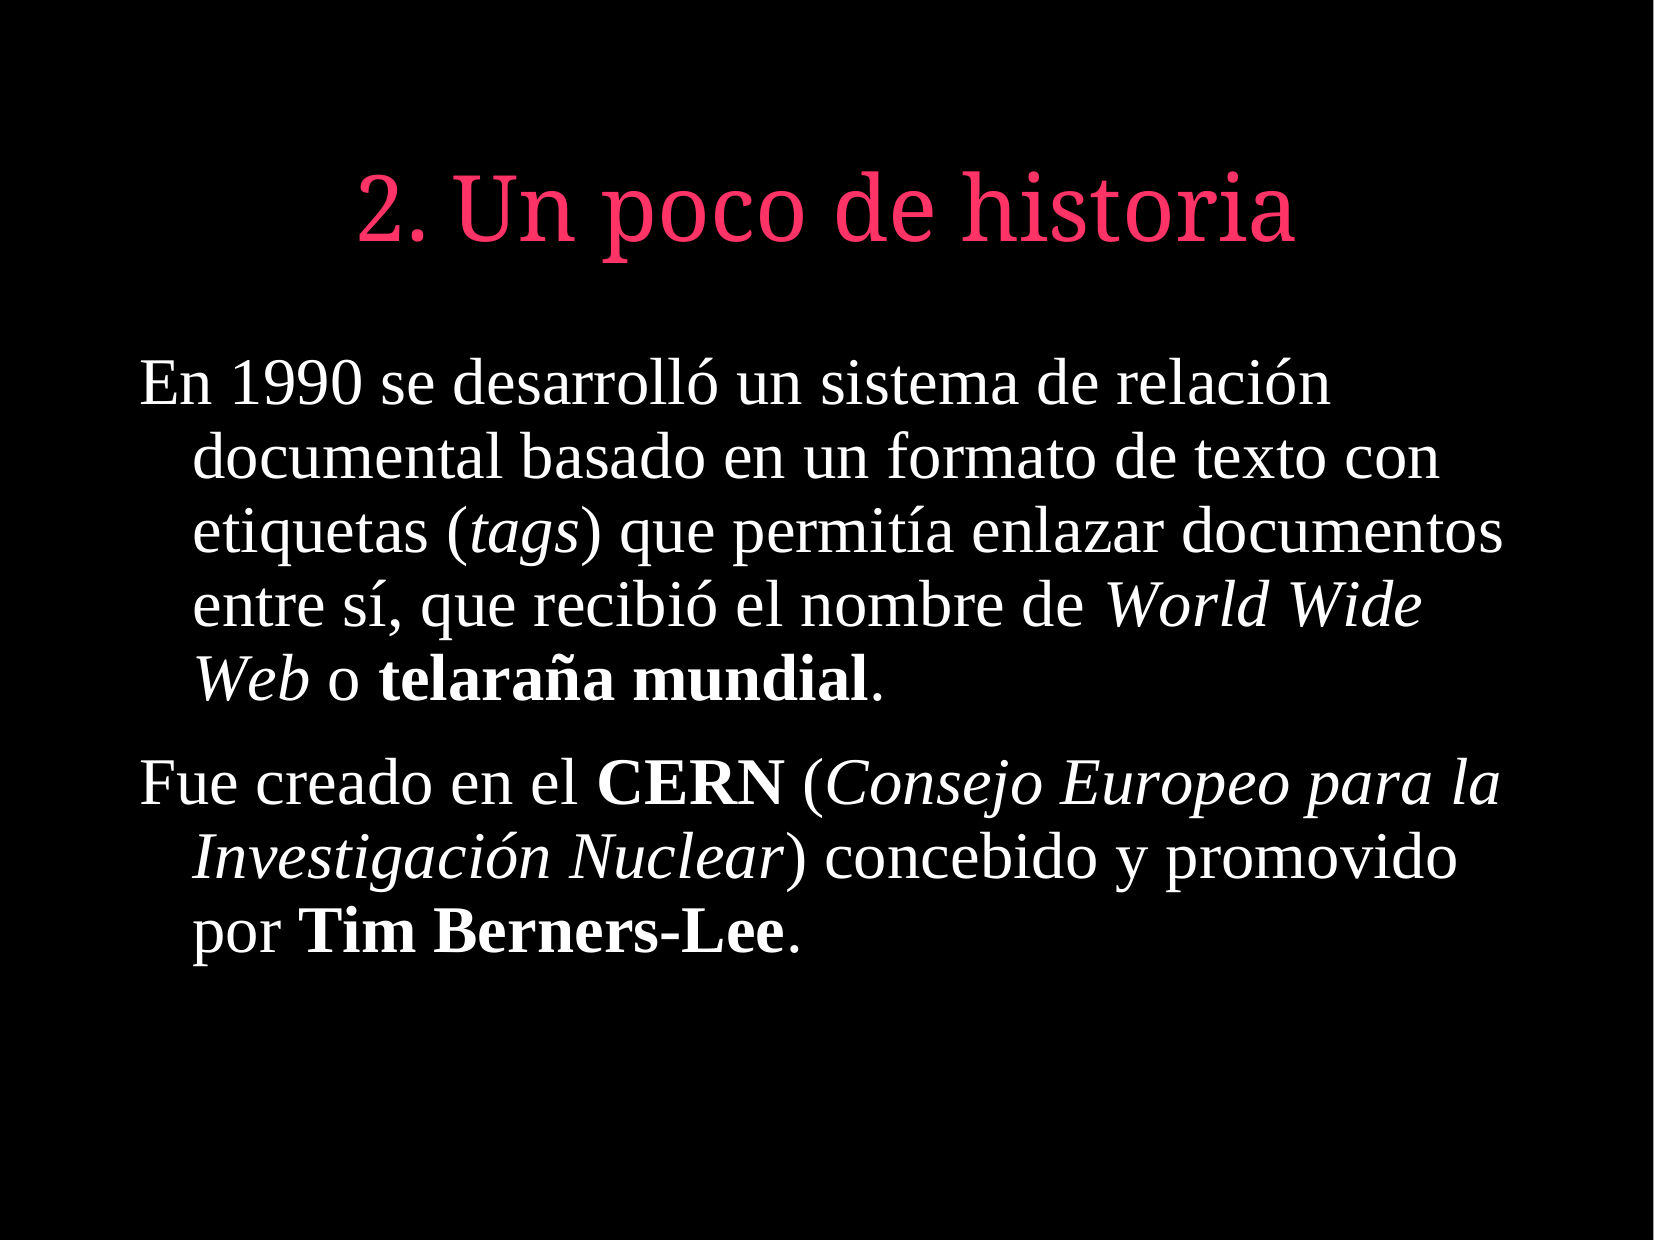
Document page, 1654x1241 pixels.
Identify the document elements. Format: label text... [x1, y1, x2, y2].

list En 1990 se desarrolló un sistema de relación documental basado en un formato de texto con etiquetas (tags) que permitía enlazar documentos entre sí, que recibió el nombre de World Wide Web o telaraña mundial. Fue creado en el CERN (Consejo Europeo para la Investigación Nuclear) concebido y promovido por Tim Berners-Lee. [121, 344, 1534, 1127]
title 2. Un poco de historia [121, 102, 1534, 311]
